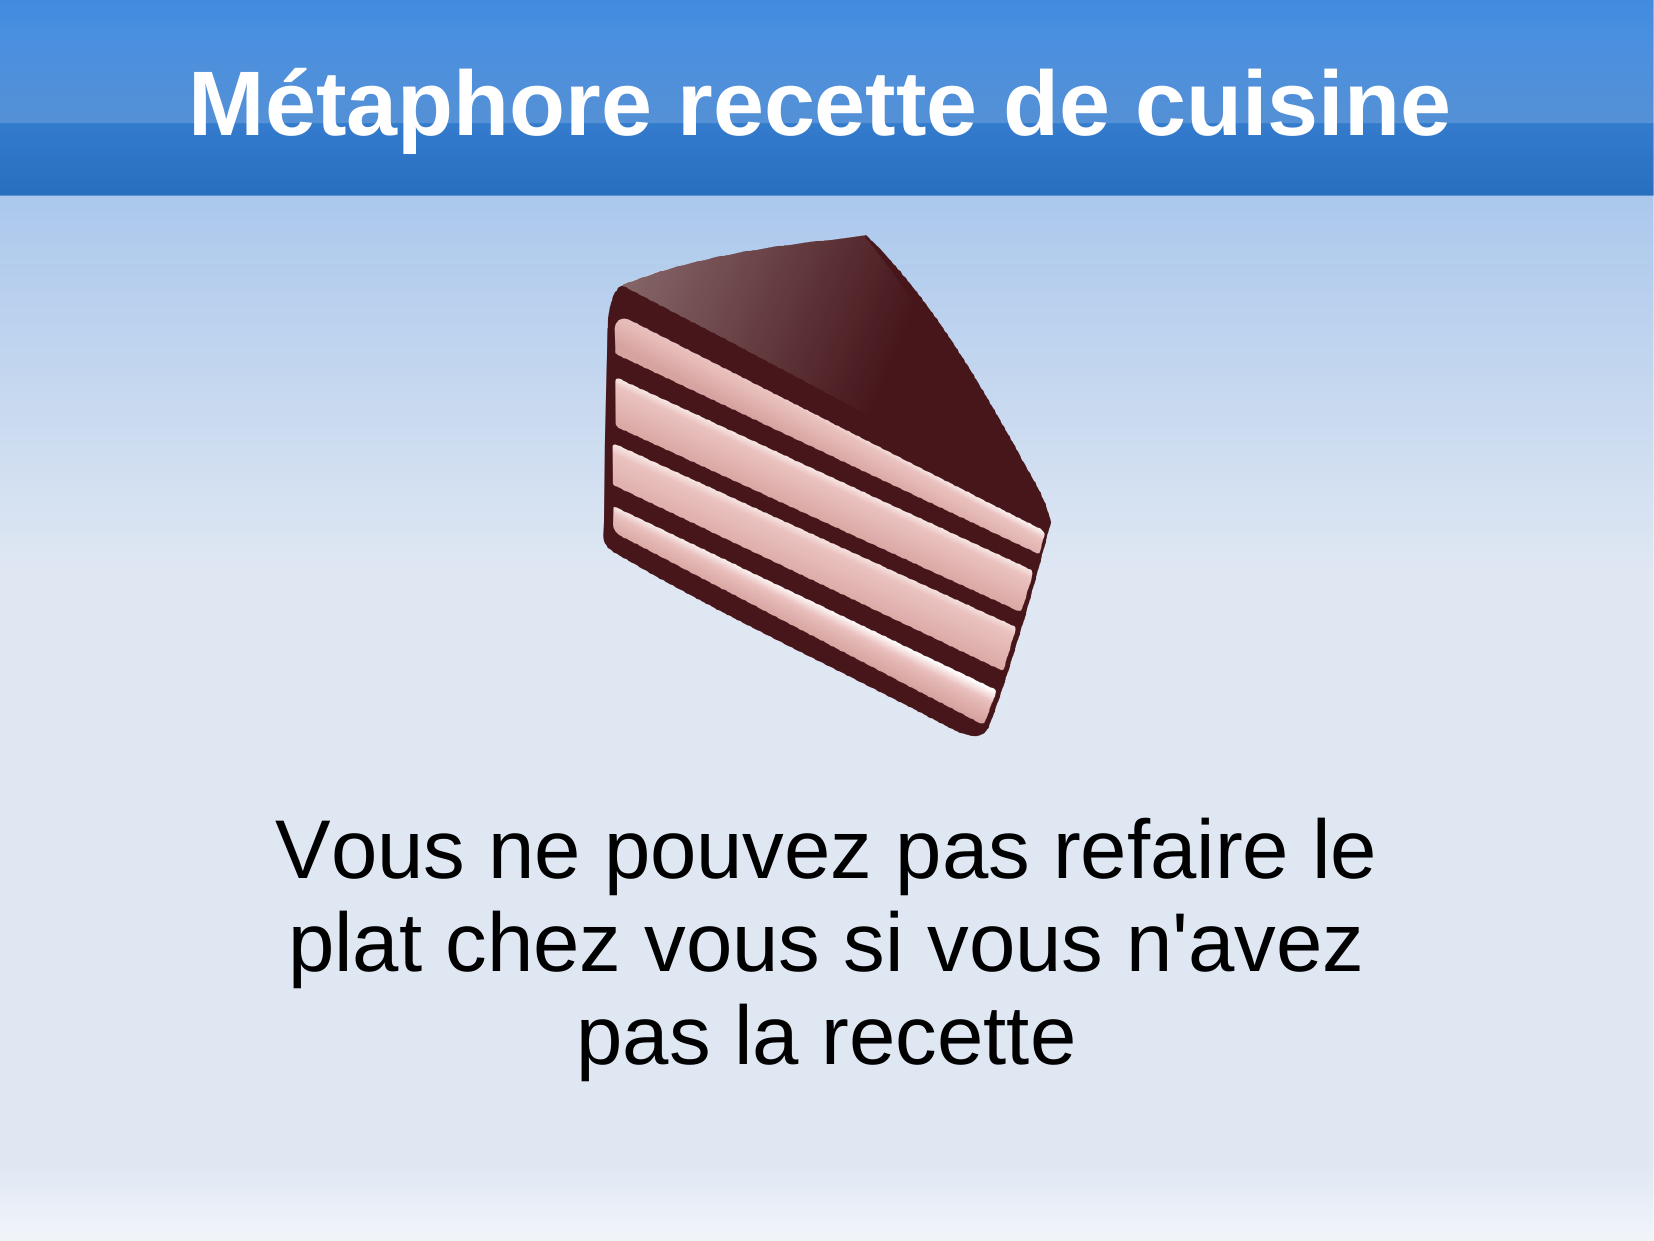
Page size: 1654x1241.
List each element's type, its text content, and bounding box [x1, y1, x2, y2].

text_box Vous ne pouvez pas refaire le plat chez vous si vous n'avez pas la recette [200, 795, 1453, 1120]
title Métaphore recette de cuisine [76, 0, 1565, 208]
picture [0, 0, 1654, 1241]
